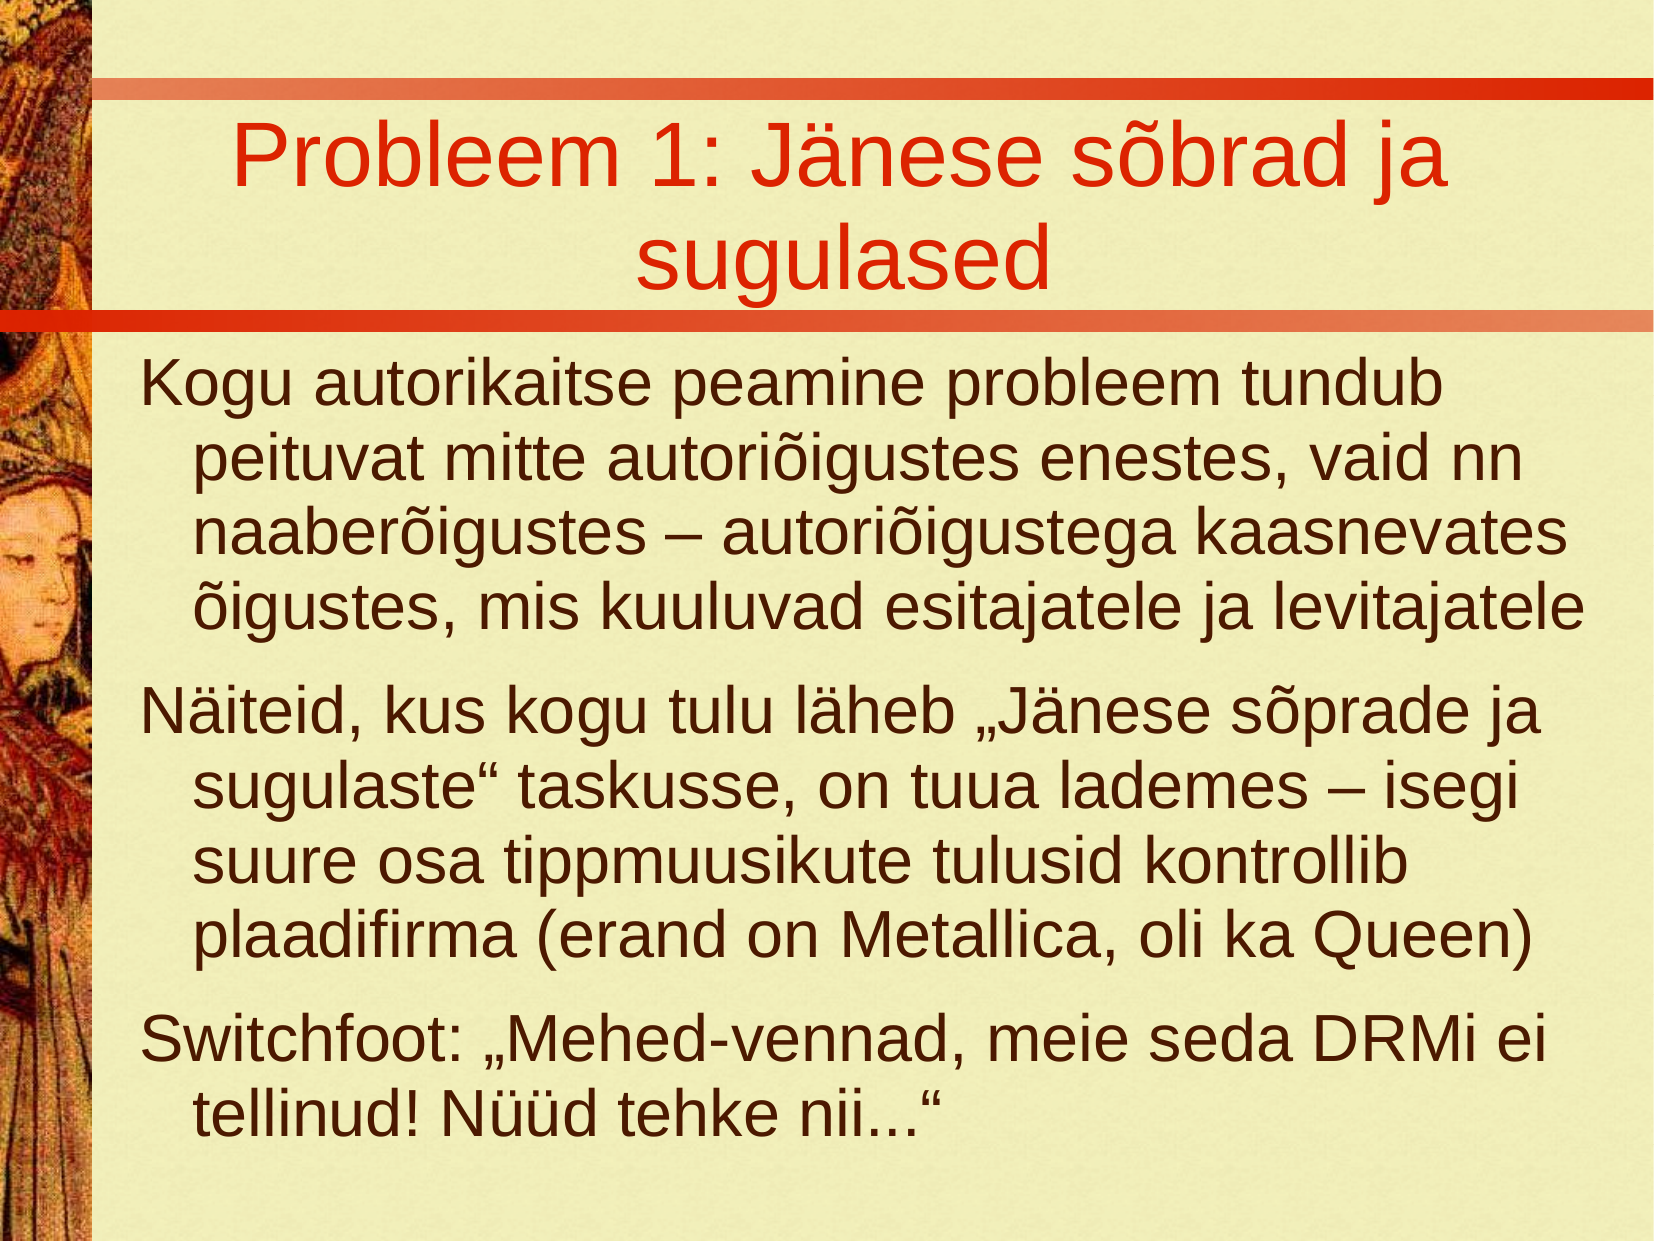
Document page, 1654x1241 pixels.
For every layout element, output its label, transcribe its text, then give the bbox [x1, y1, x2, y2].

picture [0, 0, 1654, 310]
picture [0, 332, 1654, 1241]
list Kogu autorikaitse peamine probleem tundub peituvat mitte autoriõigustes enestes, vaid nn naaberõigustes – autoriõigustega kaasnevates õigustes, mis kuuluvad esitajatele ja levitajatele Näiteid, kus kogu tulu läheb „Jänese sõprade ja sugulaste“ taskusse, on tuua lademes – isegi suure osa tippmuusikute tulusid kontrollib plaadifirma (erand on Metallica, oli ka Queen) Switchfoot: „Mehed-vennad, meie seda DRMi ei tellinud! Nüüd tehke nii...“ [121, 344, 1626, 1152]
title Probleem 1: Jänese sõbrad ja sugulased [121, 102, 1534, 311]
